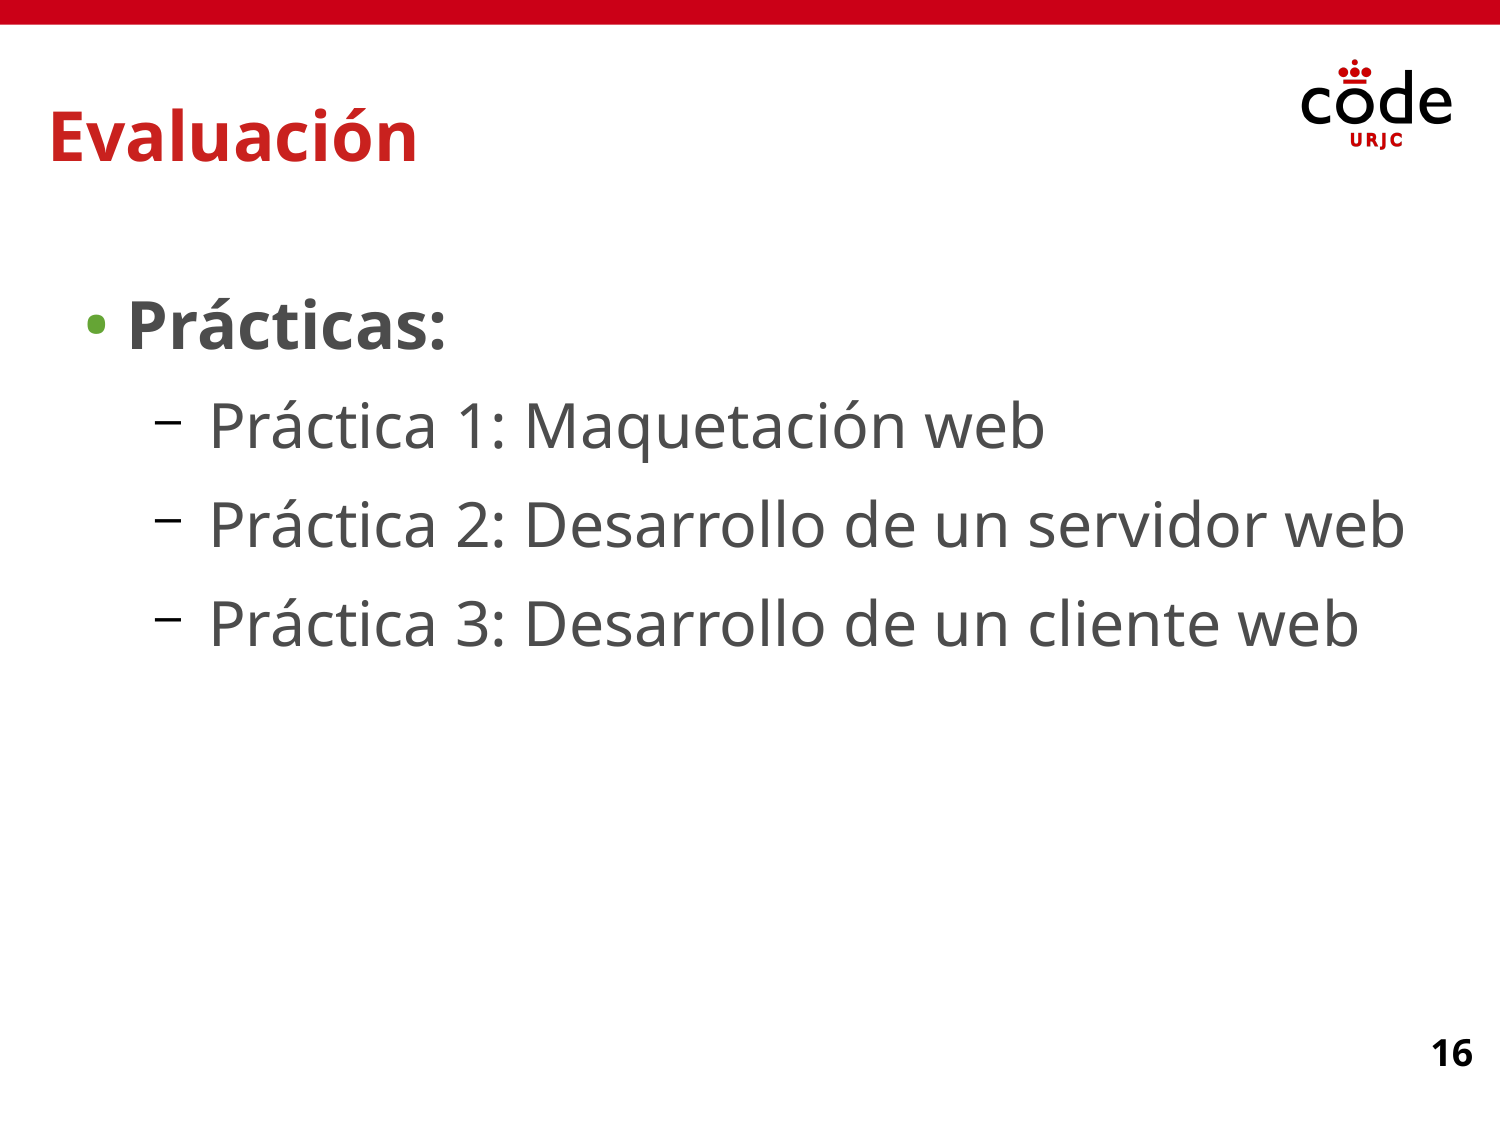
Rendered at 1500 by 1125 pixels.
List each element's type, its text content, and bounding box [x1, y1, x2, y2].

title Evaluación [32, 79, 1383, 189]
picture [1284, 50, 1468, 161]
list Prácticas: Práctica 1: Maquetación web Práctica 2: Desarrollo de un servidor web Práctica 3: Desarrollo de un cliente web [51, 259, 1436, 1013]
